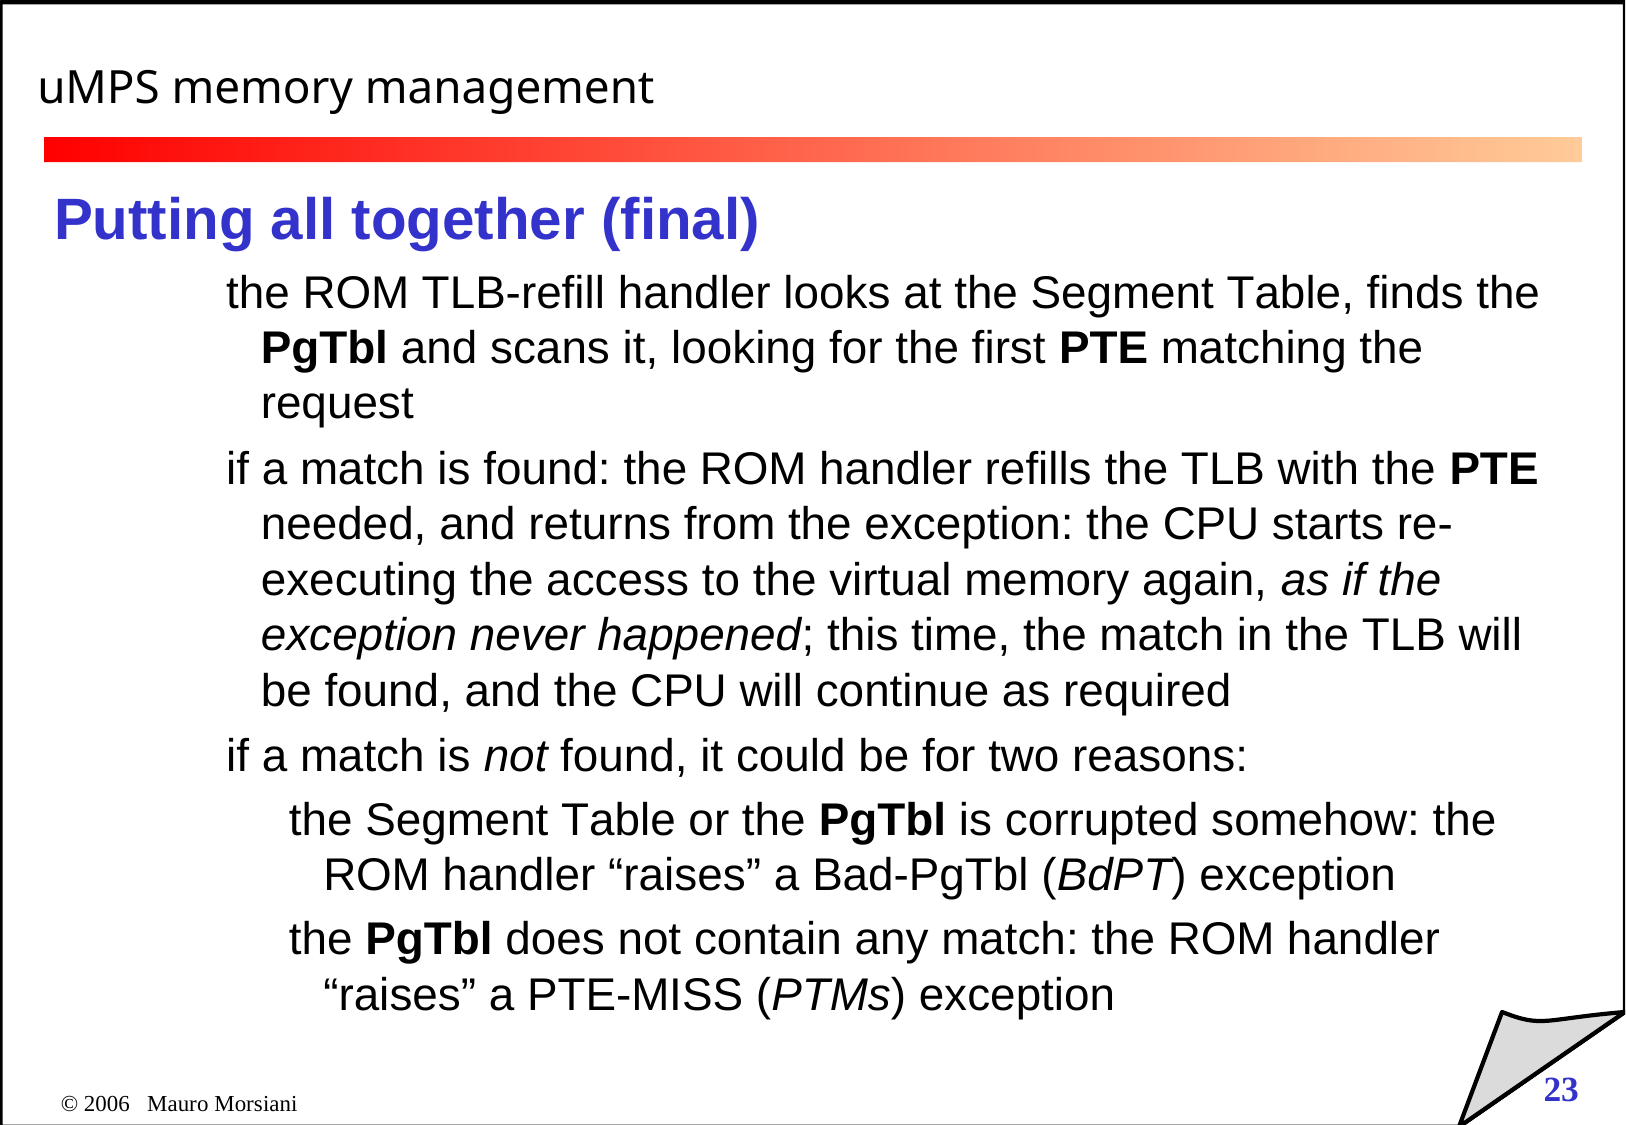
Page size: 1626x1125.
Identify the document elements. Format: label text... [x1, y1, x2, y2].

list Putting all together (final) the ROM TLB-refill handler looks at the Segment Table, finds the PgTbl and scans it, looking for the first PTE matching the request if a match is found: the ROM handler refills the TLB with the PTE needed, and returns from the exception: the CPU starts re-executing the access to the virtual memory again, as if the exception never happened; this time, the match in the TLB will be found, and the CPU will continue as required if a match is not found, it could be for two reasons: the Segment Table or the PgTbl is corrupted somehow: the ROM handler “raises” a Bad-PgTbl (BdPT) exception the PgTbl does not contain any match: the ROM handler “raises” a PTE-MISS (PTMs) exception [54, 187, 1571, 1125]
title uMPS memory management [37, 44, 1588, 131]
